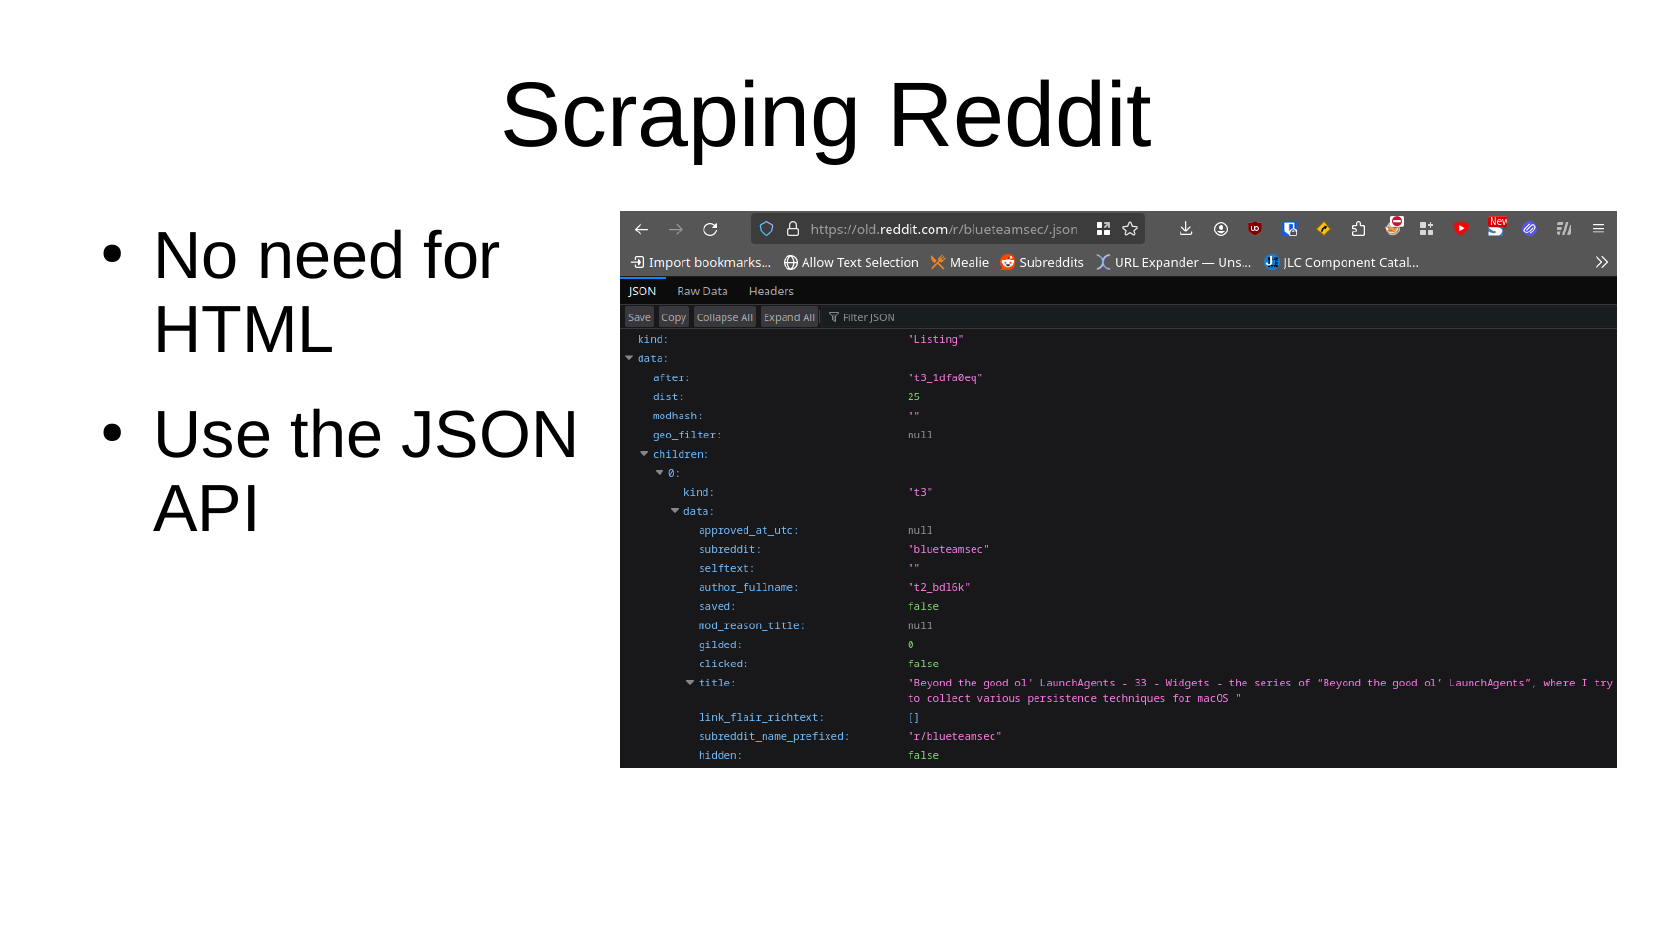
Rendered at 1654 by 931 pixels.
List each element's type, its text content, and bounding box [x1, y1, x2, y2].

title Scraping Reddit [82, 37, 1571, 193]
picture [620, 211, 1617, 768]
list No need for HTML Use the JSON API [82, 217, 591, 758]
